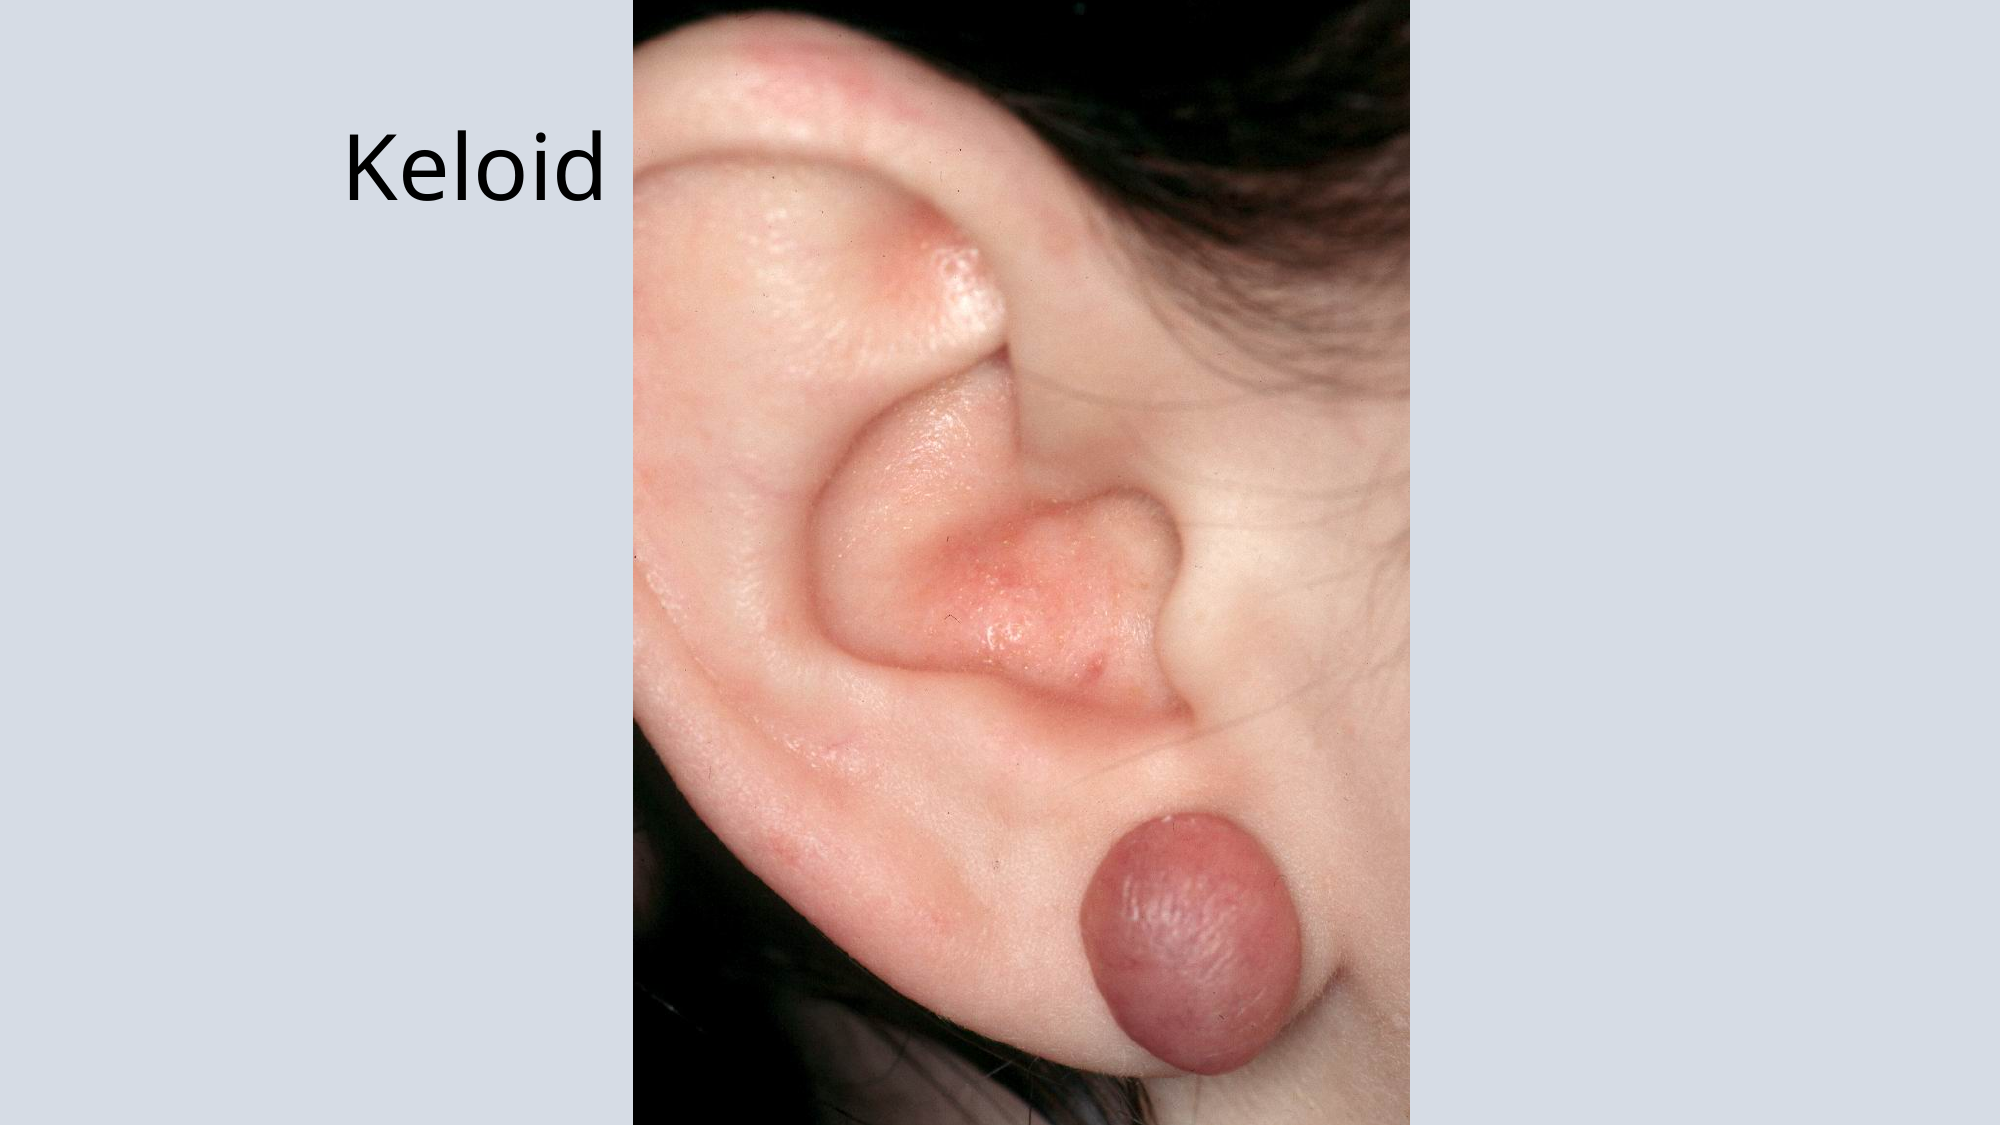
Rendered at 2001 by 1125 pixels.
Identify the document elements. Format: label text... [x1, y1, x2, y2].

picture [633, 0, 1410, 113]
picture [633, 302, 1410, 1125]
title Keloid [326, 113, 1602, 302]
